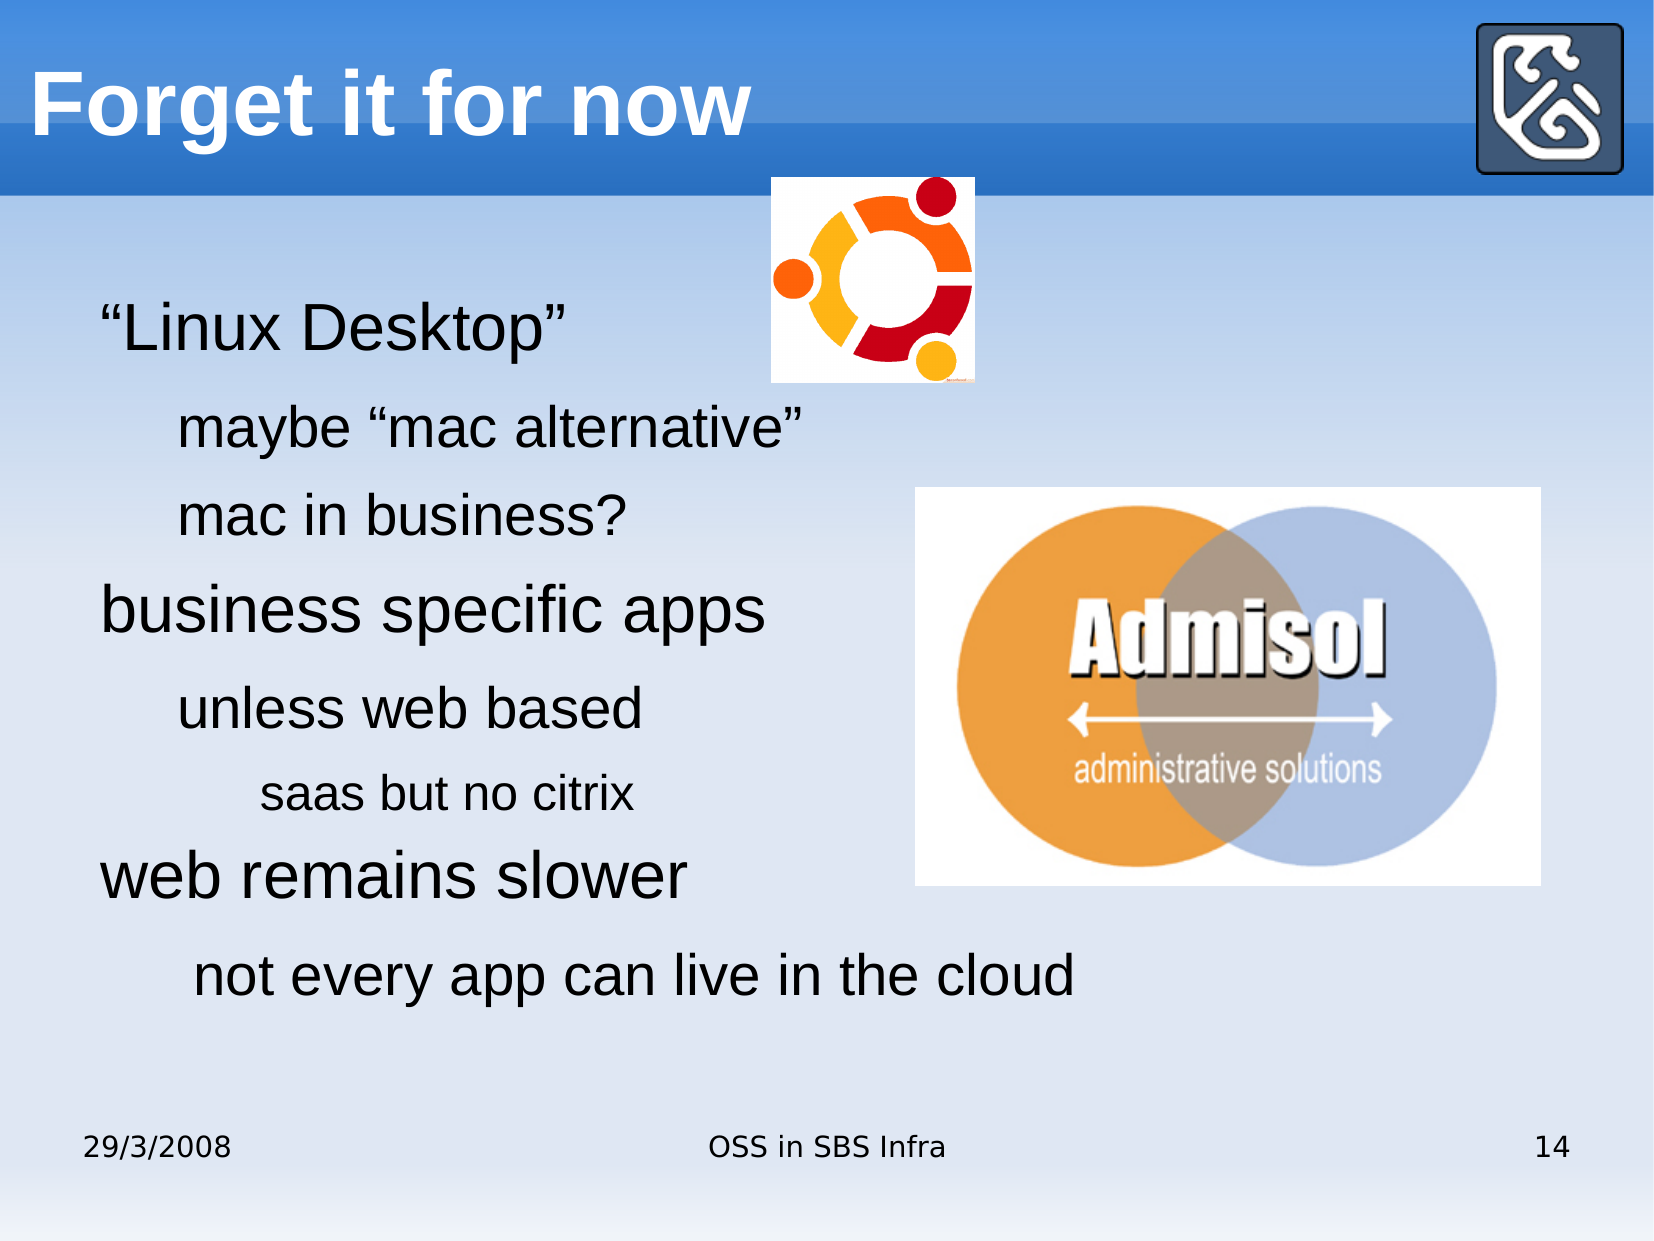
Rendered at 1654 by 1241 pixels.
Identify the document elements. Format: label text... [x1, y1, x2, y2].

list “Linux Desktop” maybe “mac alternative” mac in business? business specific apps unless web based saas but no citrix web remains slower not every app can live in the cloud [82, 290, 1571, 1094]
title Forget it for now [29, 7, 1388, 200]
picture [0, 0, 1654, 1241]
